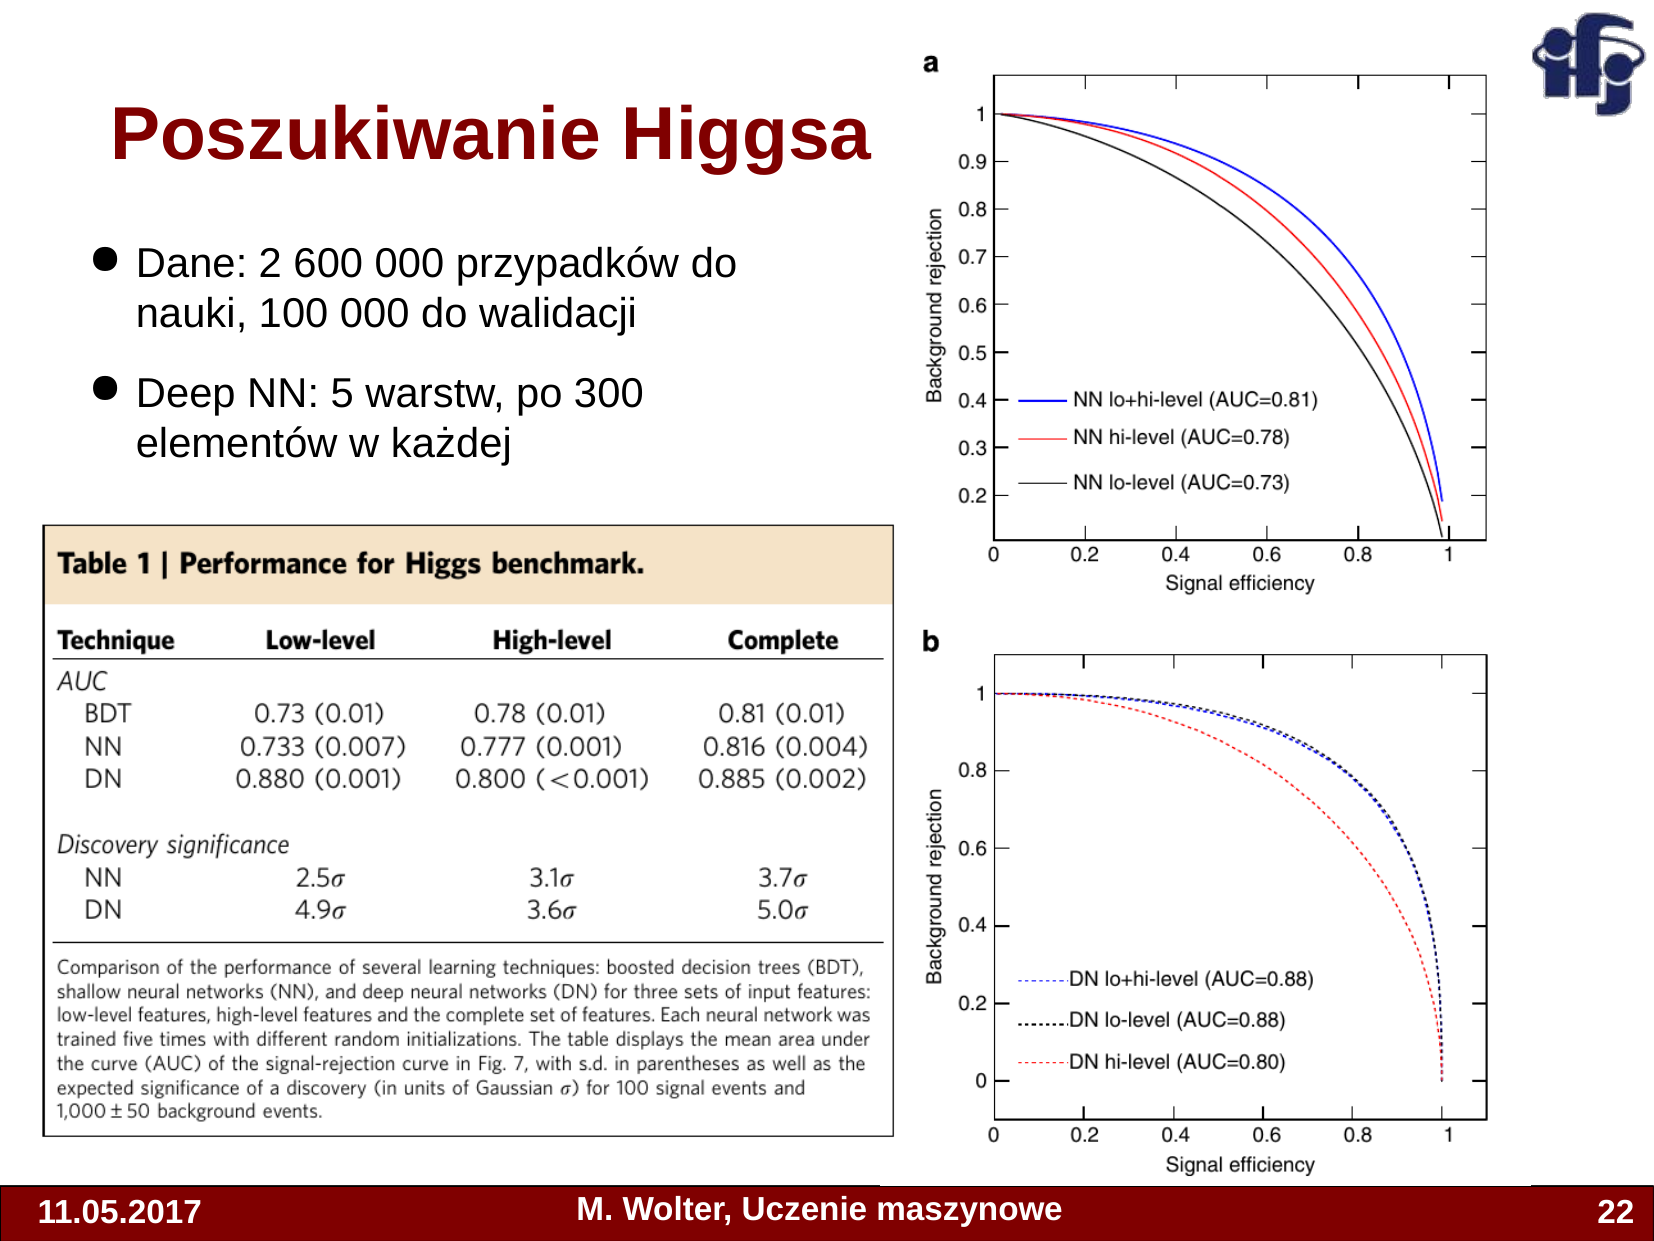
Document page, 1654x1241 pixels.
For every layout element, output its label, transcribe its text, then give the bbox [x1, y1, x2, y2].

title Poszukiwanie Higgsa [82, 25, 880, 233]
list Dane: 2 600 000 przypadków do nauki, 100 000 do walidacji Deep NN: 5 warstw, po 300 elementów w każdej [88, 236, 796, 494]
picture [13, 0, 1654, 1186]
